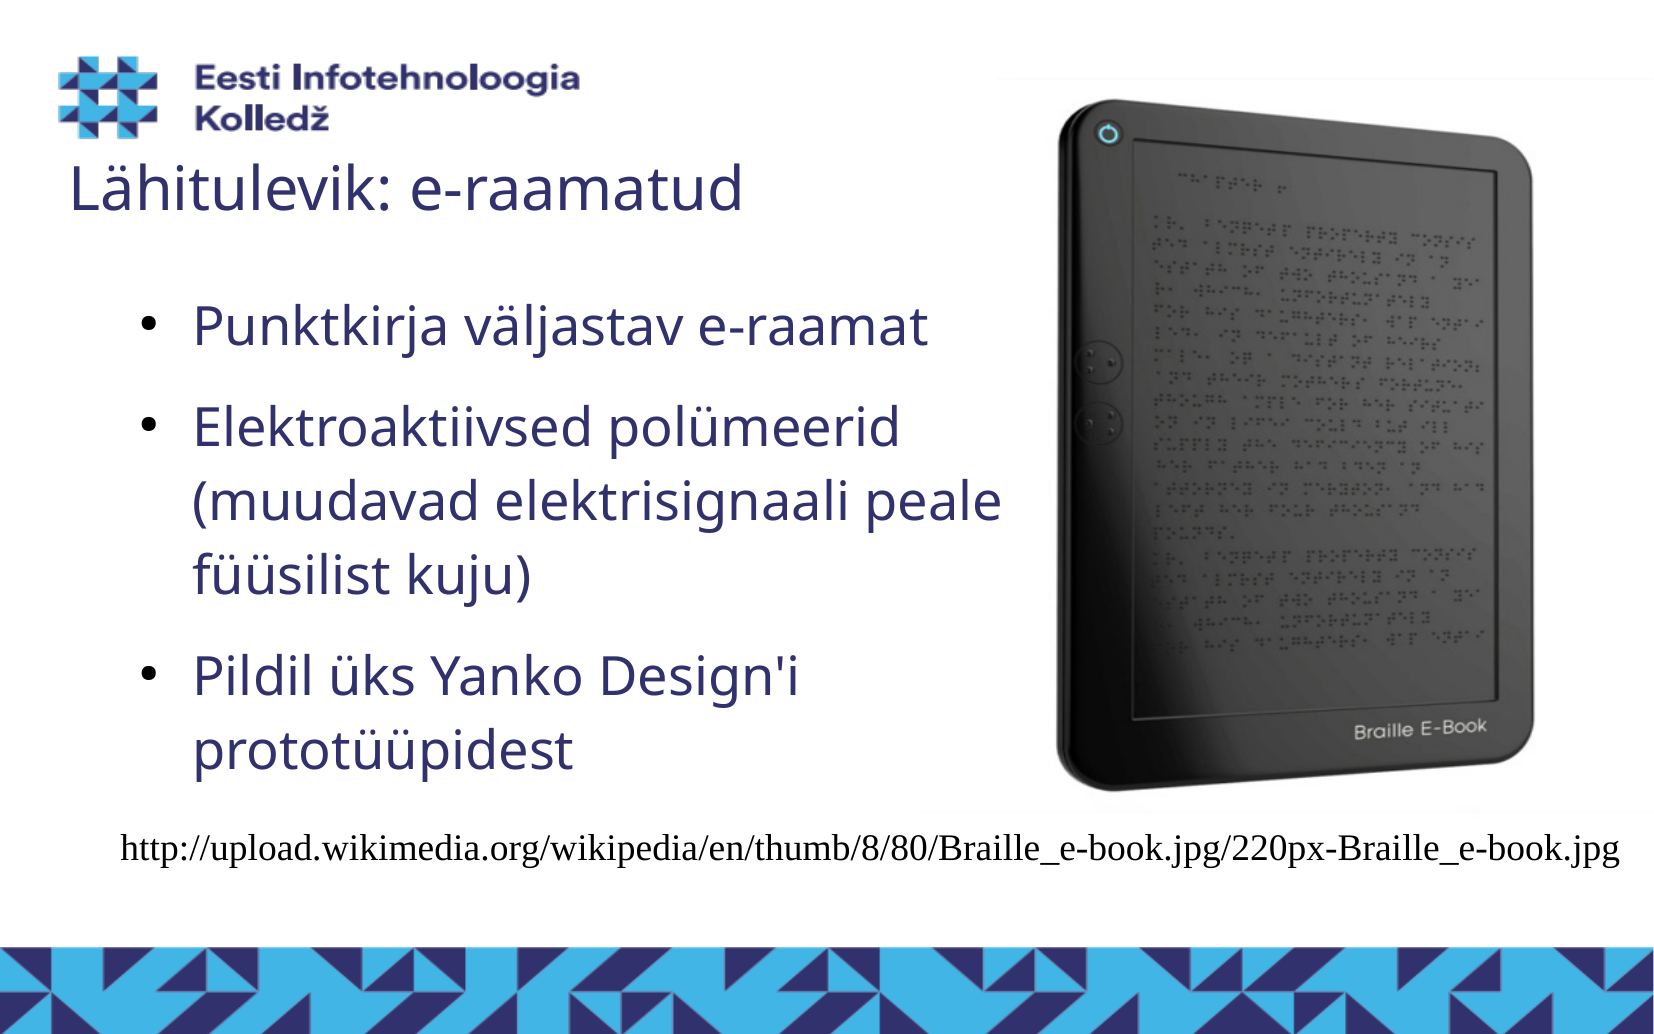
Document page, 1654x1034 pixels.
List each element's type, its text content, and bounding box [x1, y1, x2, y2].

list Punktkirja väljastav e-raamat Elektroaktiivsed polümeerid (muudavad elektrisignaali peale füüsilist kuju) Pildil üks Yanko Design'i prototüüpidest [121, 287, 1006, 823]
text_box http://upload.wikimedia.org/wikipedia/en/thumb/8/80/Braille_e-book.jpg/220px-Braille_e-book.jpg [120, 823, 1654, 920]
title Lähitulevik: e-raamatud [68, 100, 1205, 273]
picture [922, 78, 1654, 823]
